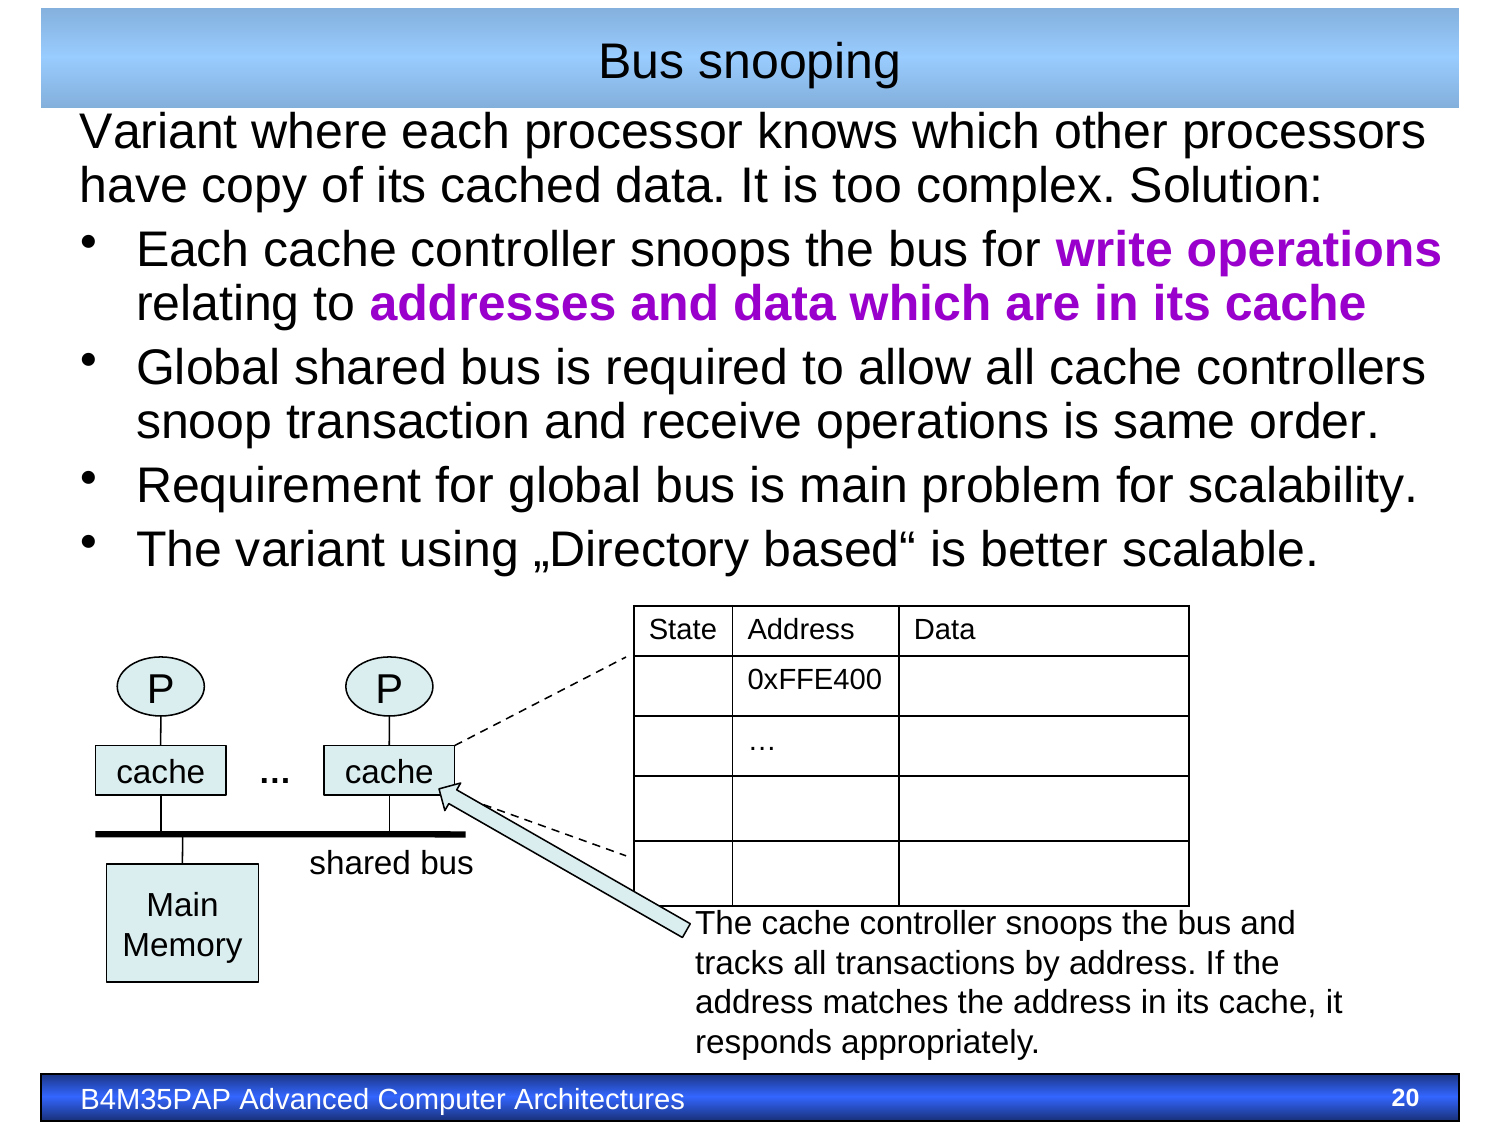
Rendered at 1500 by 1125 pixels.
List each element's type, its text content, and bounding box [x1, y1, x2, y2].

table_header Address [733, 607, 898, 655]
table_cell [733, 777, 898, 840]
text_box The cache controller snoops the bus and tracks all transactions by address. If the address matches the address in its cache, it responds appropriately. [680, 893, 1395, 1069]
text_box [439, 783, 680, 937]
table_cell [733, 842, 898, 893]
table_cell [635, 842, 732, 905]
table_header State [635, 607, 732, 655]
text_box cache [323, 745, 455, 795]
text_box … [236, 745, 314, 795]
text_box P [117, 656, 205, 716]
table_cell [635, 657, 732, 715]
table_cell [900, 777, 1188, 840]
text_box shared bus [294, 833, 489, 889]
text_box Main Memory [106, 863, 259, 982]
table_cell 0xFFE400 [733, 657, 898, 715]
list Variant where each processor knows which other processors have copy of its cached data. It is too complex. Solution: Each cache controller snoops the bus for write operations relating to addresses and data which are in its cache Global shared bus is required to allow all cache controllers snoop transaction and receive operations is same order. Requirement for global bus is main problem for scalability. The variant using „Directory based“ is better scalable. [64, 98, 1483, 1000]
table_cell [900, 717, 1188, 775]
title Bus snooping [41, 8, 1459, 108]
table_header Data [900, 607, 1188, 655]
table_cell [900, 842, 1188, 893]
table_cell [900, 657, 1188, 715]
table_cell [635, 777, 732, 840]
text_box cache [95, 745, 227, 795]
table_cell … [733, 717, 898, 775]
table_cell [635, 717, 732, 775]
text_box P [345, 656, 433, 716]
